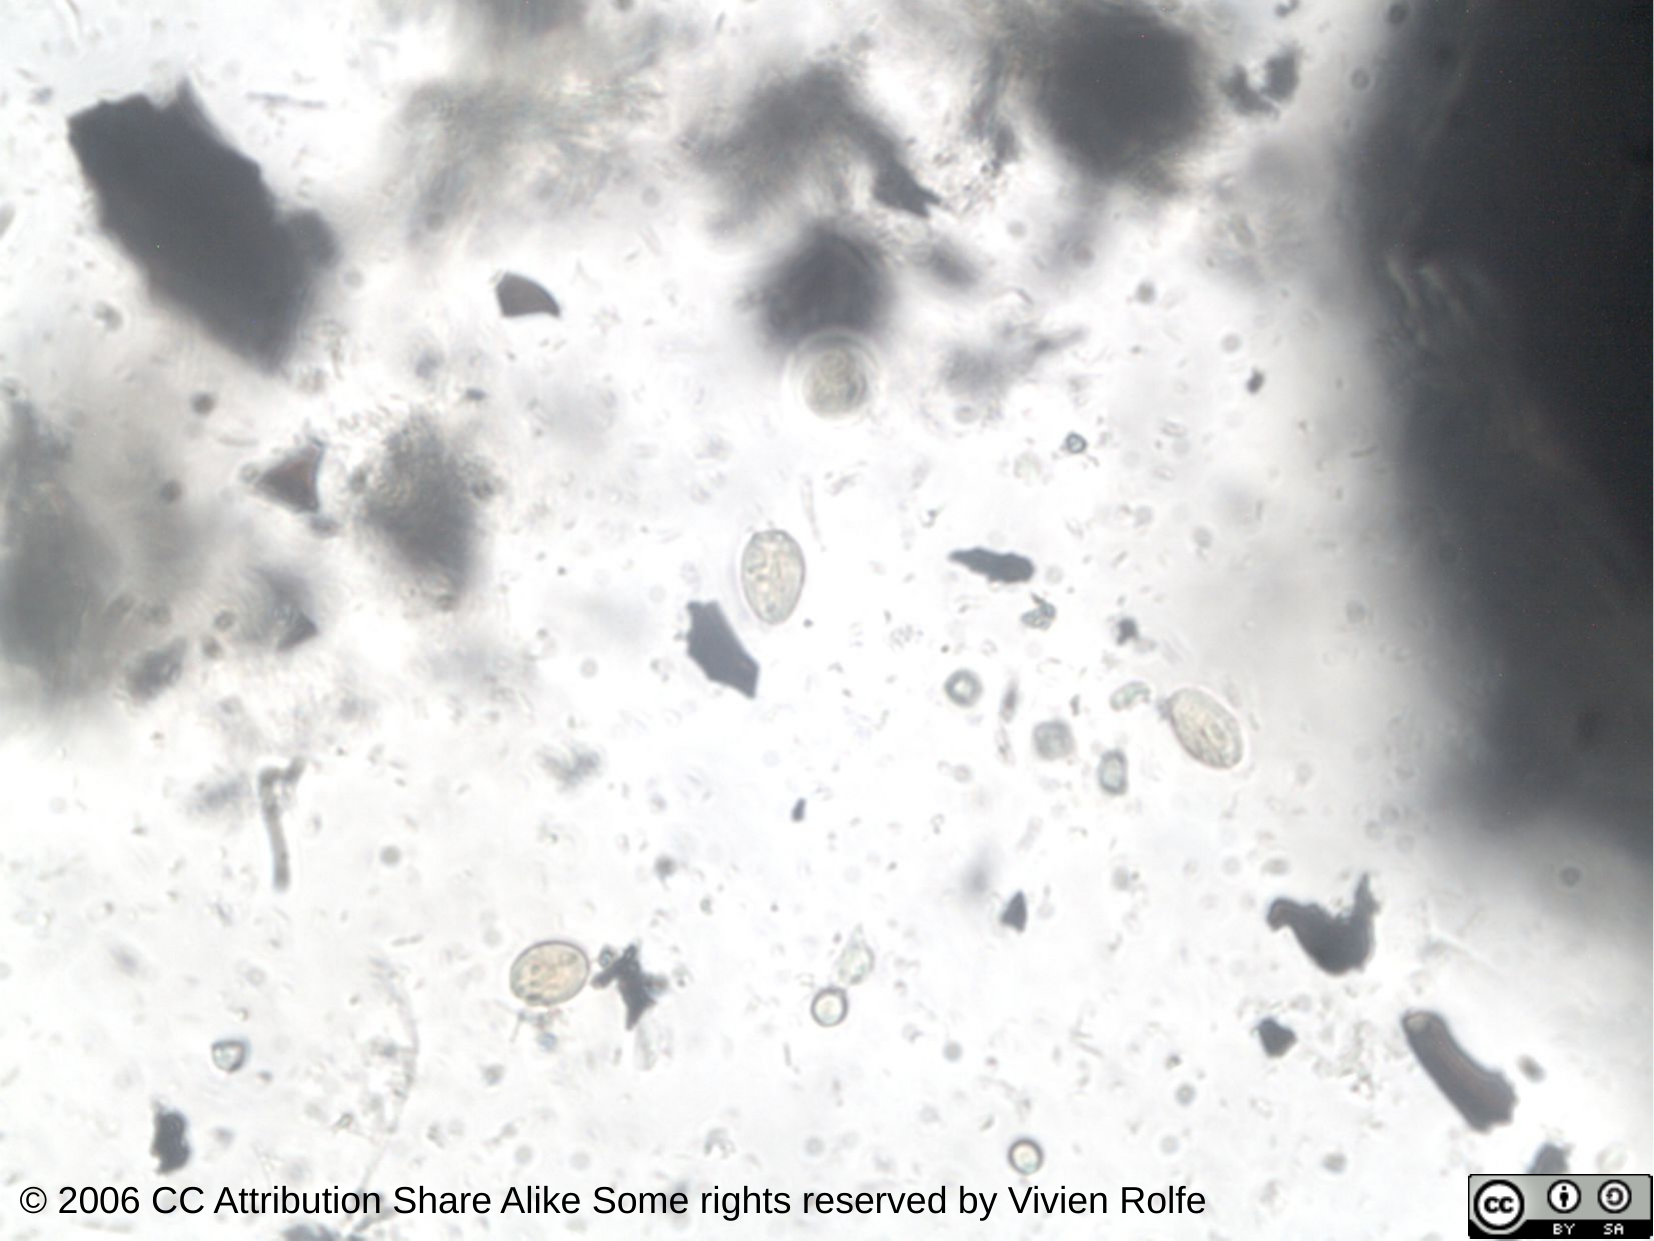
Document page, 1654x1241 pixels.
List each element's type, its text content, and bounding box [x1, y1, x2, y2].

text_box © 2006 CC Attribution Share Alike Some rights reserved by Vivien Rolfe [4, 1172, 1421, 1236]
picture [0, 0, 1654, 1241]
